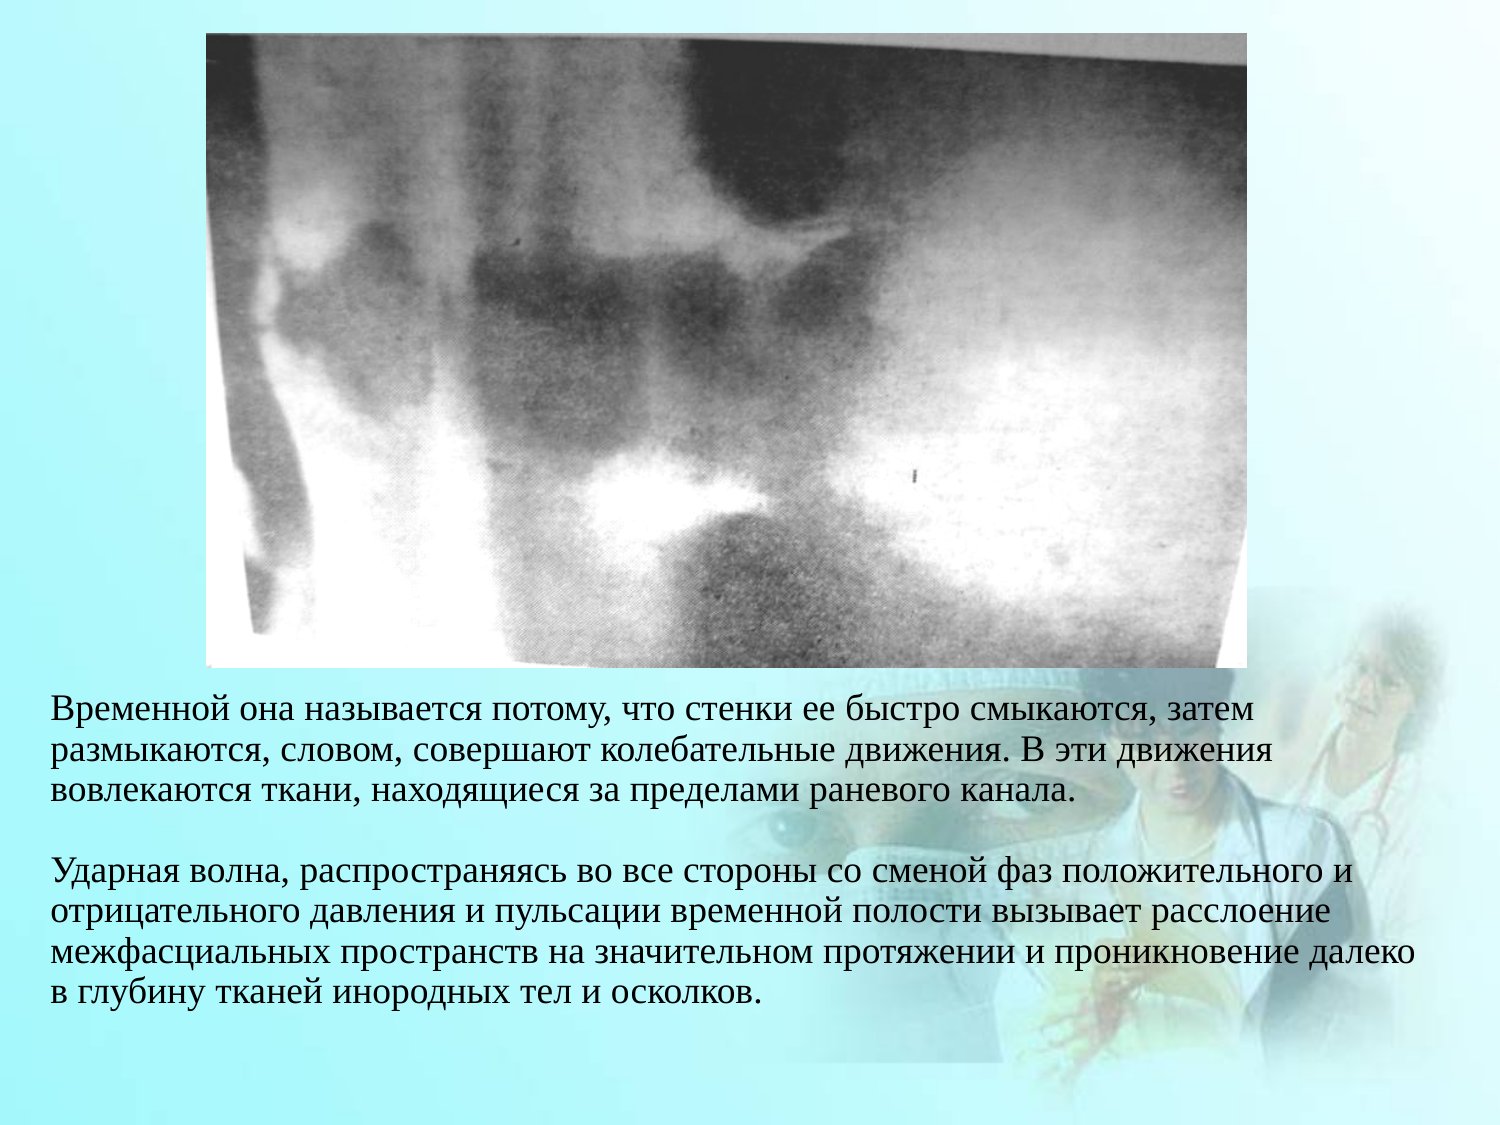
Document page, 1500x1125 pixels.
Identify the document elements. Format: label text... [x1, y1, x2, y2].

picture [206, 33, 1247, 668]
text_box Временной она называется потому, что стенки ее быстро смыкаются, затем размыкаются, словом, совершают колебательные движения. В эти движения вовлекаются ткани, находящиеся за пределами раневого канала. Ударная волна, распространяясь во все стороны со сменой фаз положительного и отрицательного давления и пульсации временной полости вызывает расслоение межфасциальных пространств на значительном протяжении и проникновение далеко в глубину тканей инородных тел и осколков. [35, 681, 1435, 1019]
